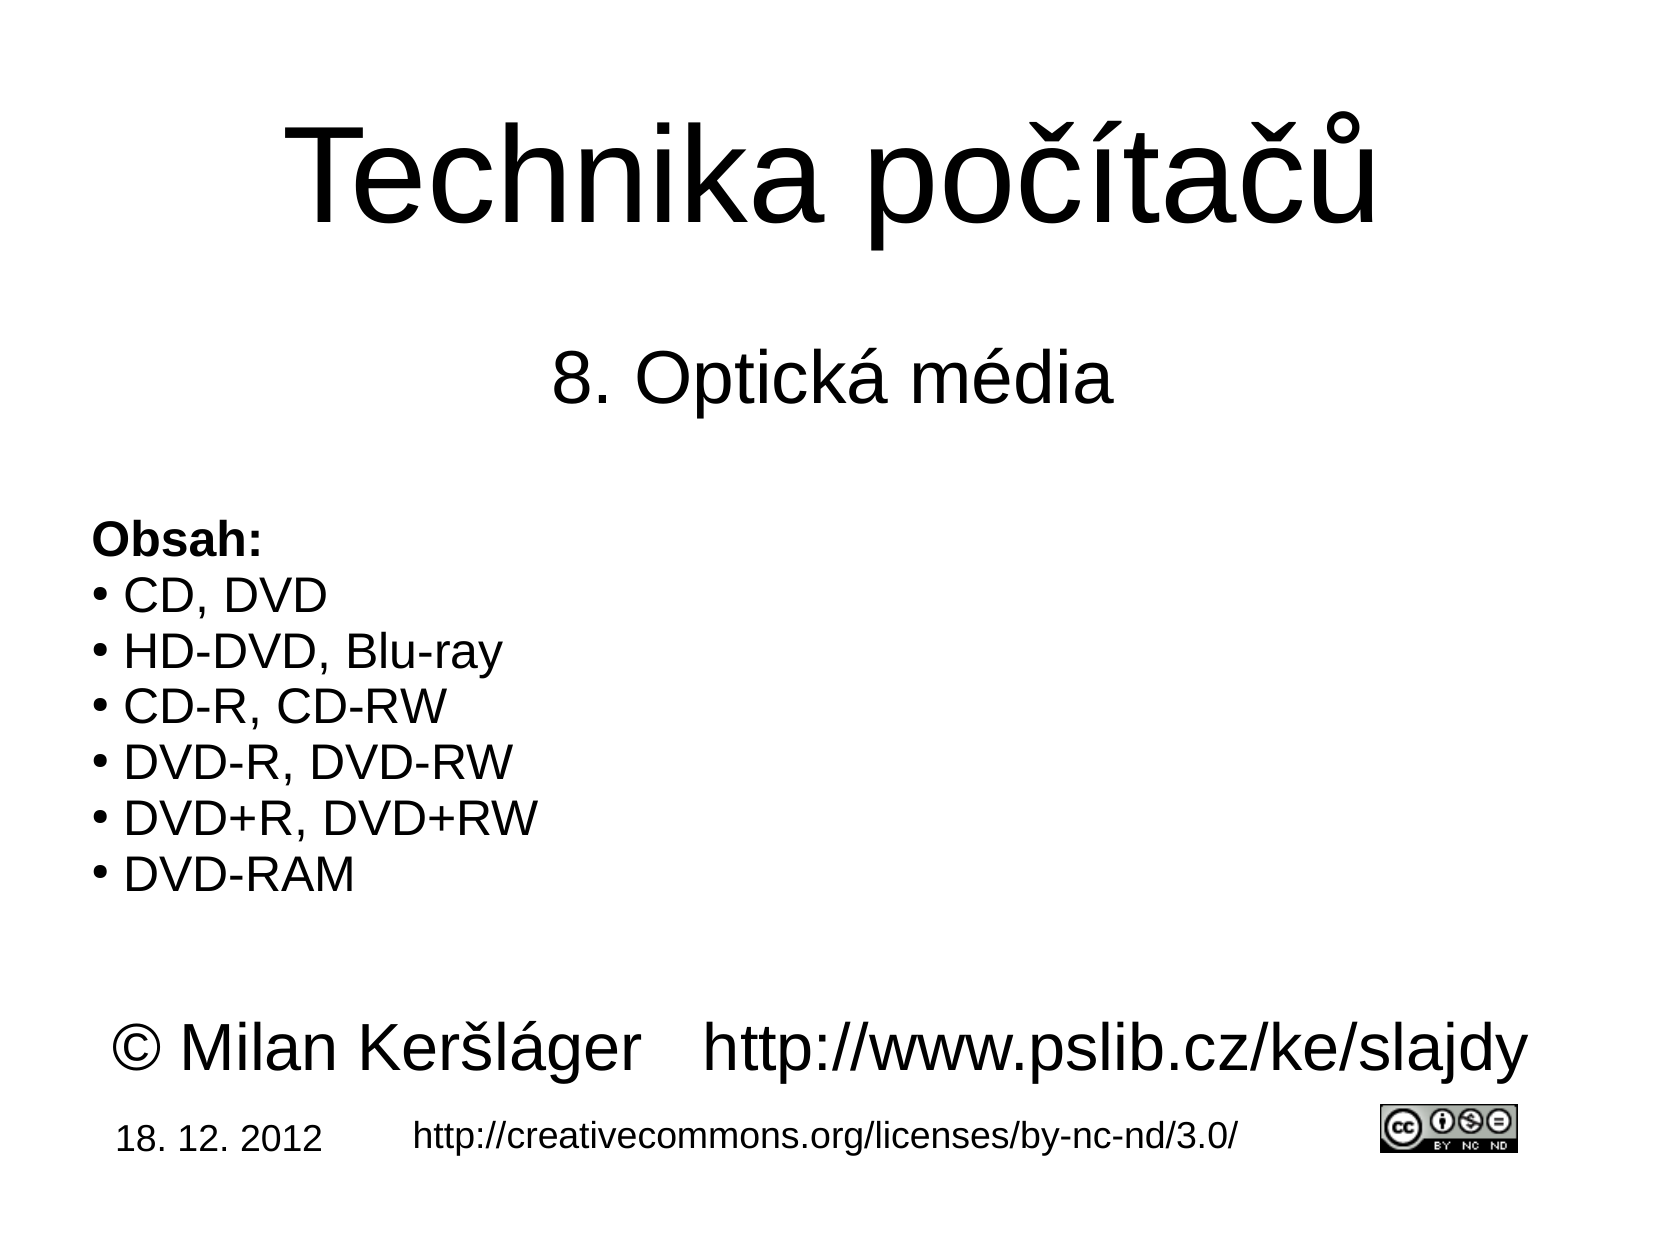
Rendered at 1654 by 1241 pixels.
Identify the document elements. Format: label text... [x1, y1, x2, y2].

text_box 18.12.2012 [100, 1110, 367, 1168]
text_box http://creativecommons.org/licenses/by-nc-nd/3.0/ [339, 1107, 1313, 1165]
list © Milan Keršláger http://www.pslib.cz/ke/slajdy [76, 1009, 1565, 1087]
text_box Obsah: CD, DVD HD-DVD, Blu-ray CD-R, CD-RW DVD-R, DVD-RW DVD+R, DVD+RW DVD-RAM [76, 503, 1583, 910]
title Technika počítačů 8. Optická média [88, 56, 1577, 461]
picture [1380, 1104, 1518, 1153]
